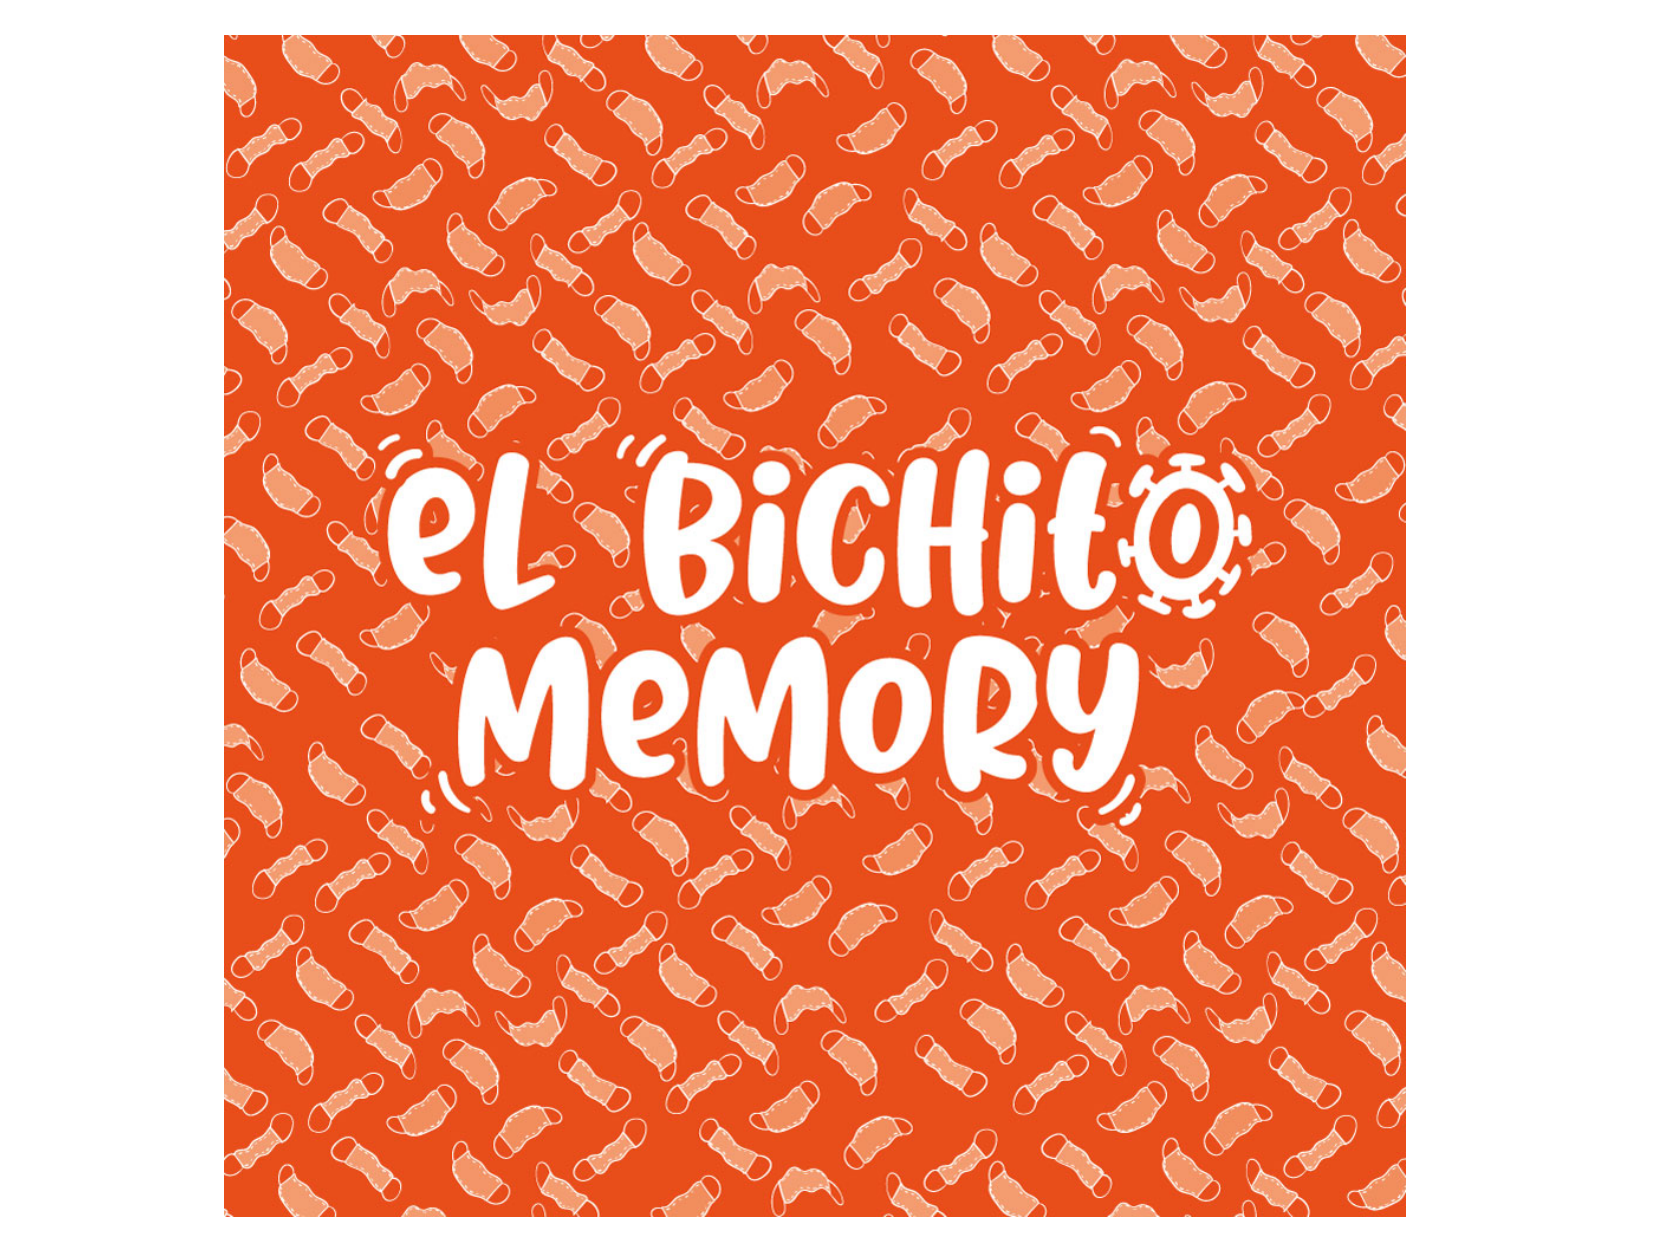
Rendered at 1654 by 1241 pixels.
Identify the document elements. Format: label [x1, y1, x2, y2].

picture [224, 35, 1406, 1217]
